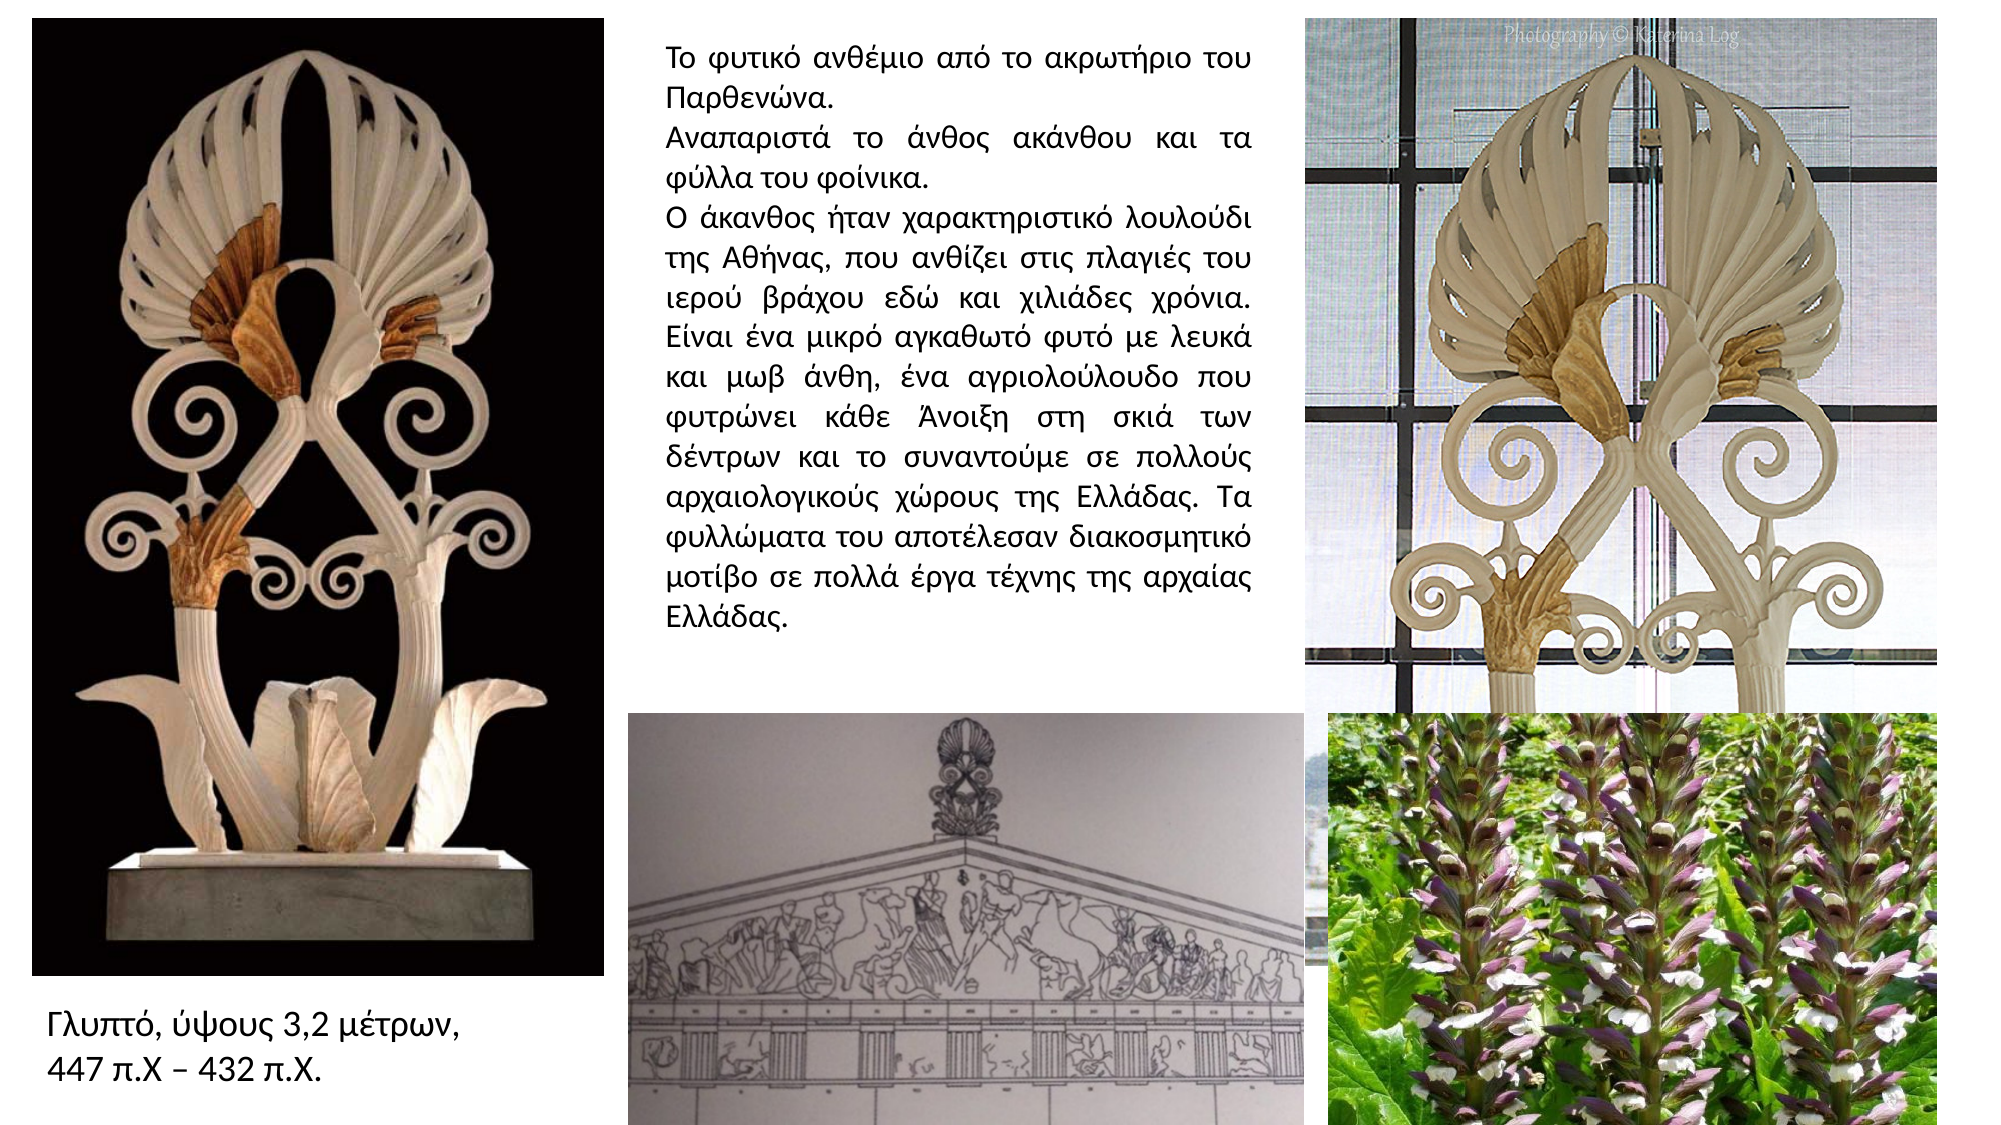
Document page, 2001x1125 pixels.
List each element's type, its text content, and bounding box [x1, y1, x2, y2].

picture [1305, 19, 1937, 1125]
picture [628, 713, 1304, 1125]
text_box Το φυτικό ανθέμιο από το ακρωτήριο του Παρθενώνα. Αναπαριστά το άνθος ακάνθου και τα φύλλα του φοίνικα. Ο άκανθος ήταν χαρακτηριστικό λουλούδι της Αθήνας, που ανθίζει στις πλαγιές του ιερού βράχου εδώ και χιλιάδες χρόνια. Είναι ένα μικρό αγκαθωτό φυτό με λευκά και μωβ άνθη, ένα αγριολούλουδο που φυτρώνει κάθε Άνοιξη στη σκιά των δέντρων και το συναντούμε σε πολλούς αρχαιολογικούς χώρους της Ελλάδας. Τα φυλλώματα του αποτέλεσαν διακοσμητικό μοτίβο σε πολλά έργα τέχνης της αρχαίας Ελλάδας. [651, 28, 1281, 687]
picture [32, 19, 604, 976]
text_box Γλυπτό, ύψους 3,2 μέτρων, 447 π.Χ – 432 π.Χ. [32, 991, 604, 1096]
